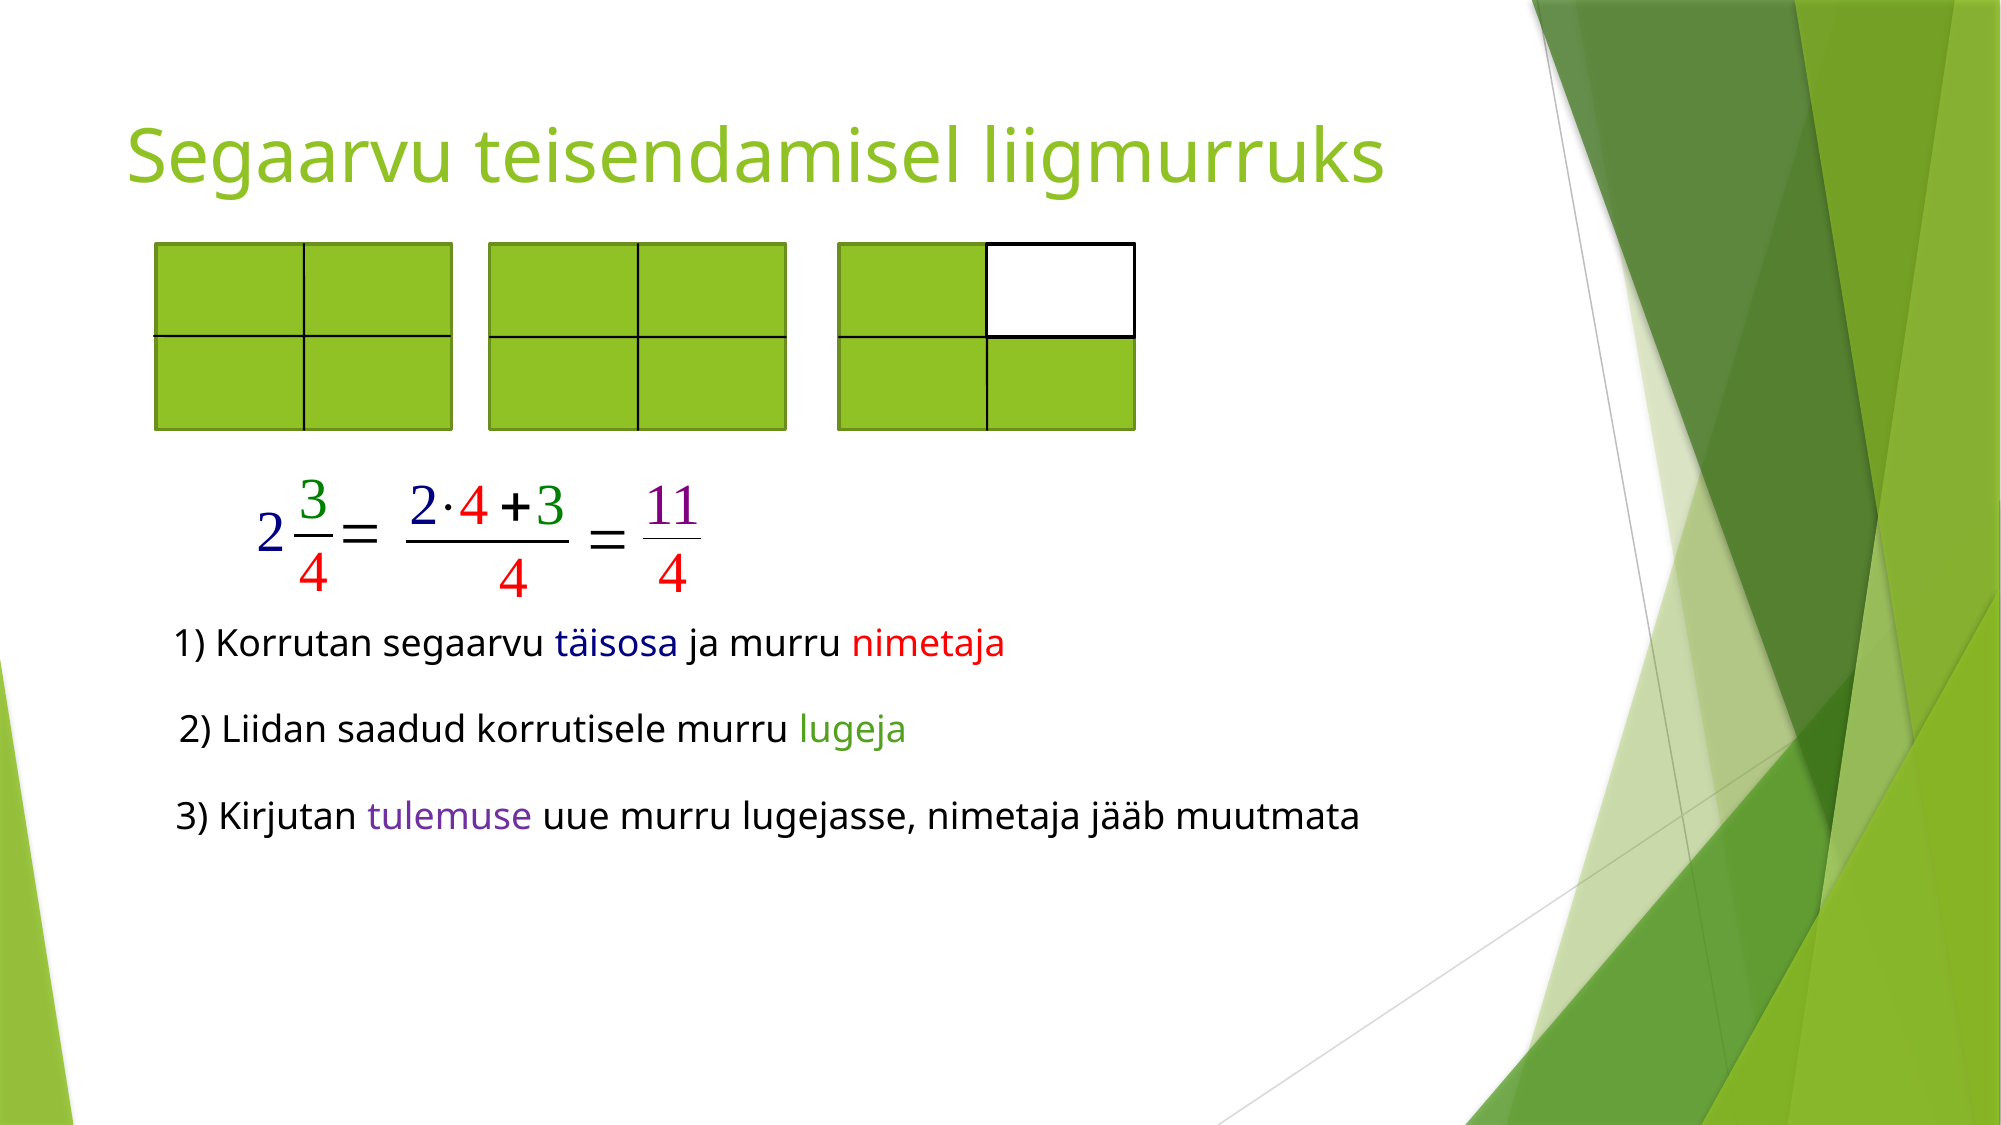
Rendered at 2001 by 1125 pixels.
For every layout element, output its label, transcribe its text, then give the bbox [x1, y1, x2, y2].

text_box [838, 339, 986, 430]
text_box [305, 243, 452, 335]
text_box [838, 243, 985, 335]
text_box [989, 339, 1135, 430]
text_box 3) Kirjutan tulemuse uue murru lugejasse, nimetaja jääb muutmata [160, 784, 1597, 845]
text_box [986, 243, 1135, 337]
text_box 1) Korrutan segaarvu täisosa ja murru nimetaja [157, 611, 1594, 672]
chart [397, 472, 709, 610]
text_box [489, 339, 636, 430]
text_box [489, 243, 636, 335]
text_box 2) Liidan saadud korrutisele murru lugeja [163, 697, 1600, 758]
text_box [640, 243, 786, 335]
chart [250, 466, 391, 604]
text_box [640, 339, 786, 430]
text_box [306, 337, 452, 430]
title Segaarvu teisendamisel liigmurruks [111, 99, 1522, 317]
text_box [155, 243, 302, 334]
text_box [155, 337, 302, 430]
